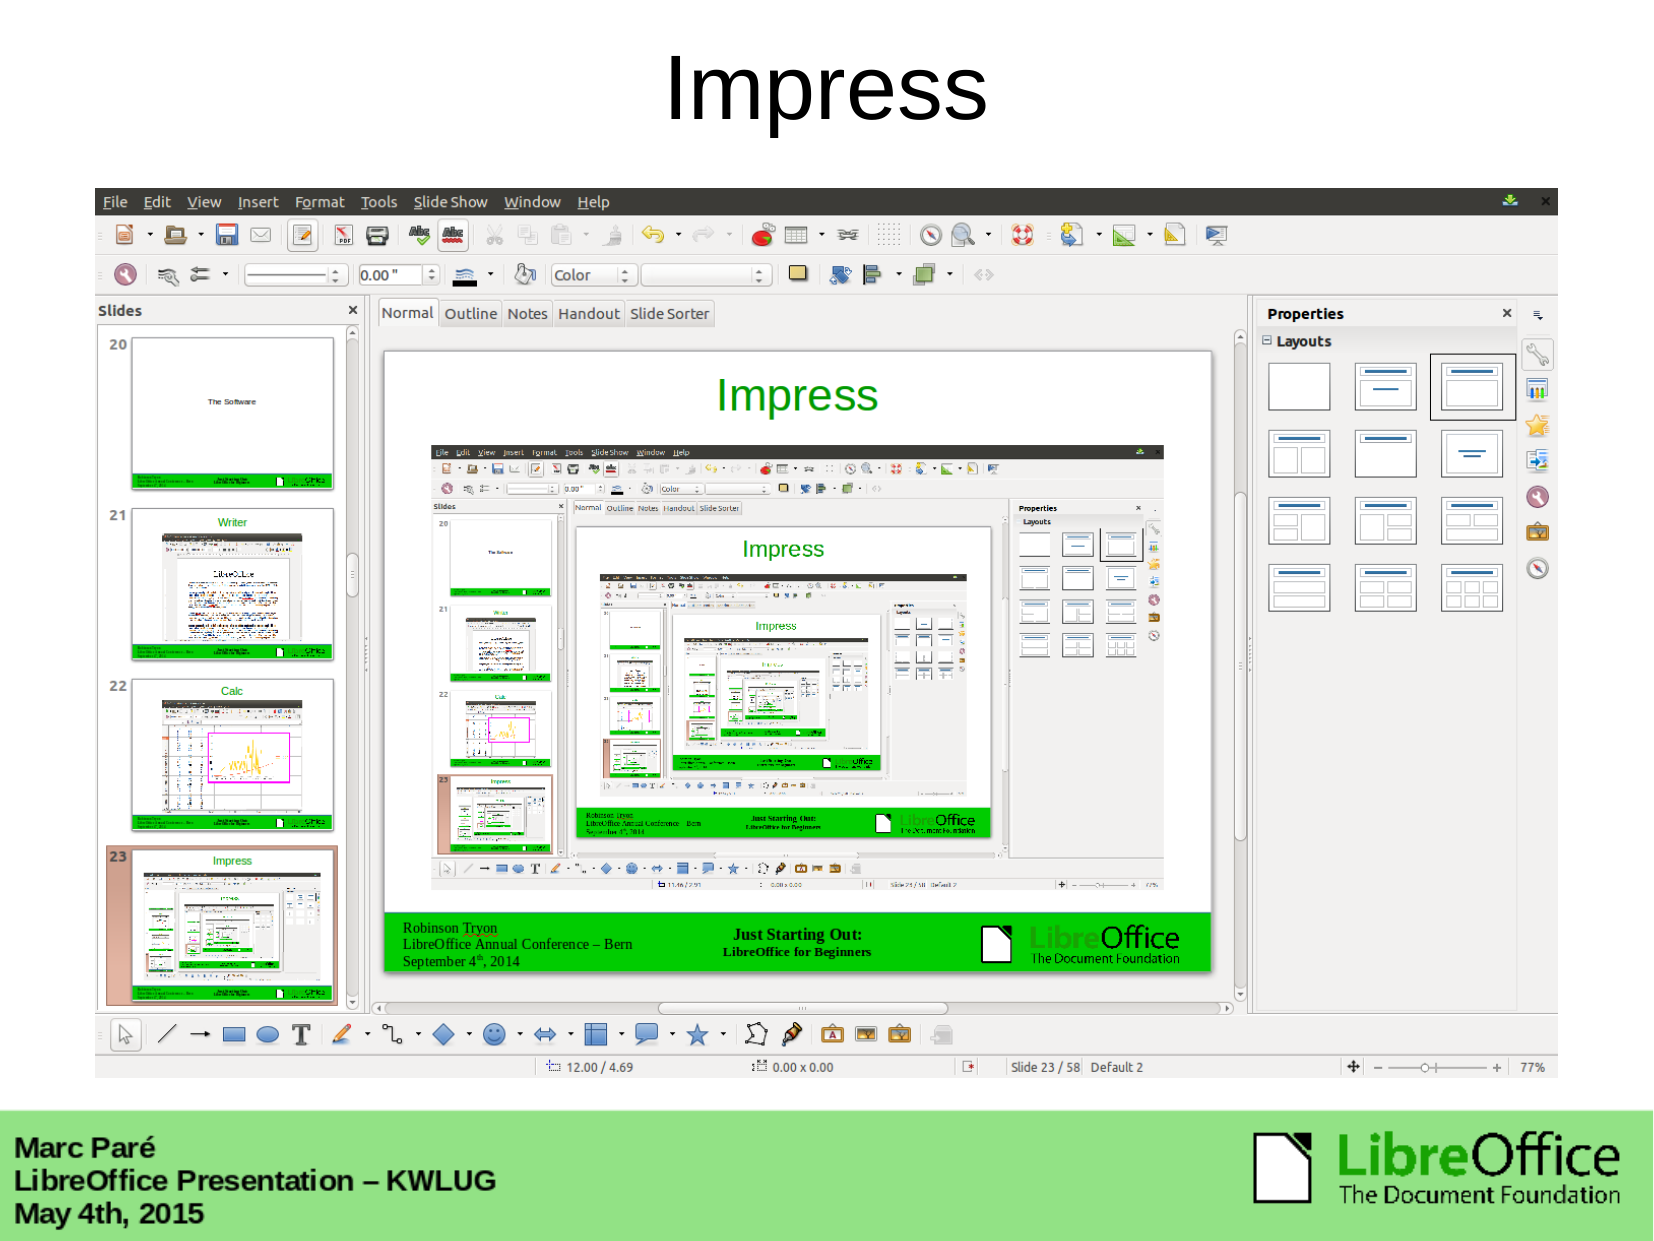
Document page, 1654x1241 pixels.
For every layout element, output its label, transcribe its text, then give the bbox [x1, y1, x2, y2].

picture [0, 0, 1654, 1241]
title Impress [82, 0, 1571, 192]
